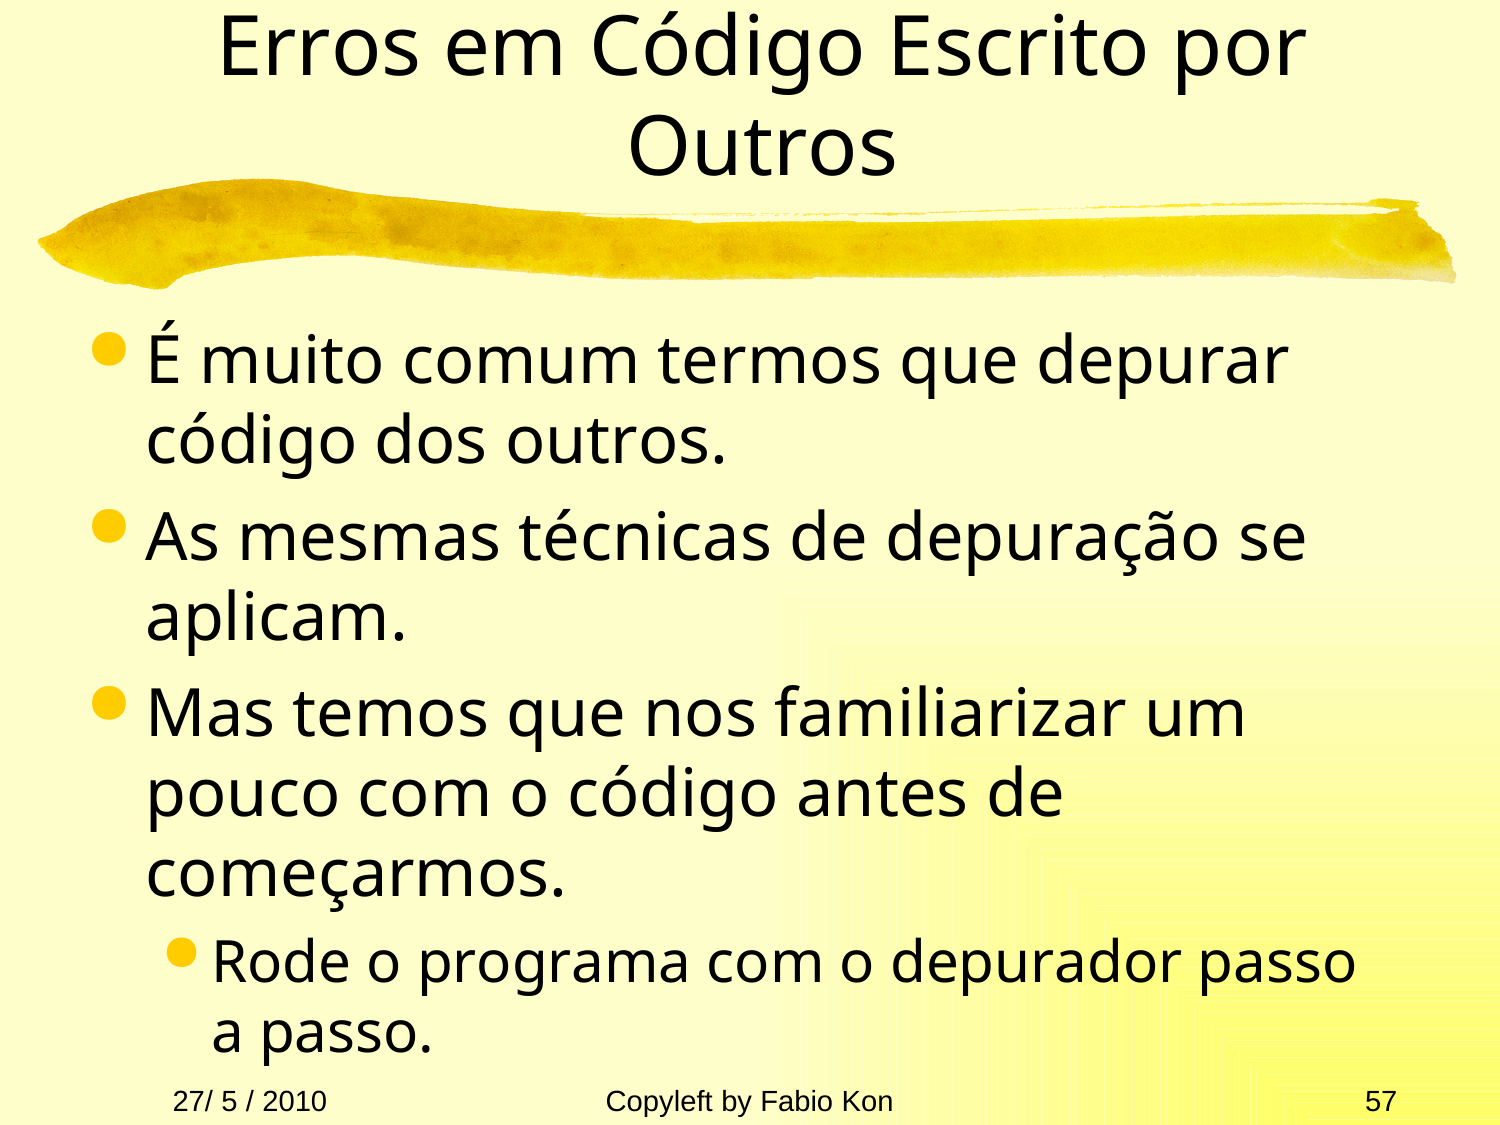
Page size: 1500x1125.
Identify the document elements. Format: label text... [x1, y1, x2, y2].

picture [24, 174, 1463, 297]
title Erros em Código Escrito por Outros [125, 0, 1401, 200]
list É muito comum termos que depurar código dos outros. As mesmas técnicas de depuração se aplicam. Mas temos que nos familiarizar um pouco com o código antes de começarmos. Rode o programa com o depurador passo a passo. [74, 309, 1417, 994]
